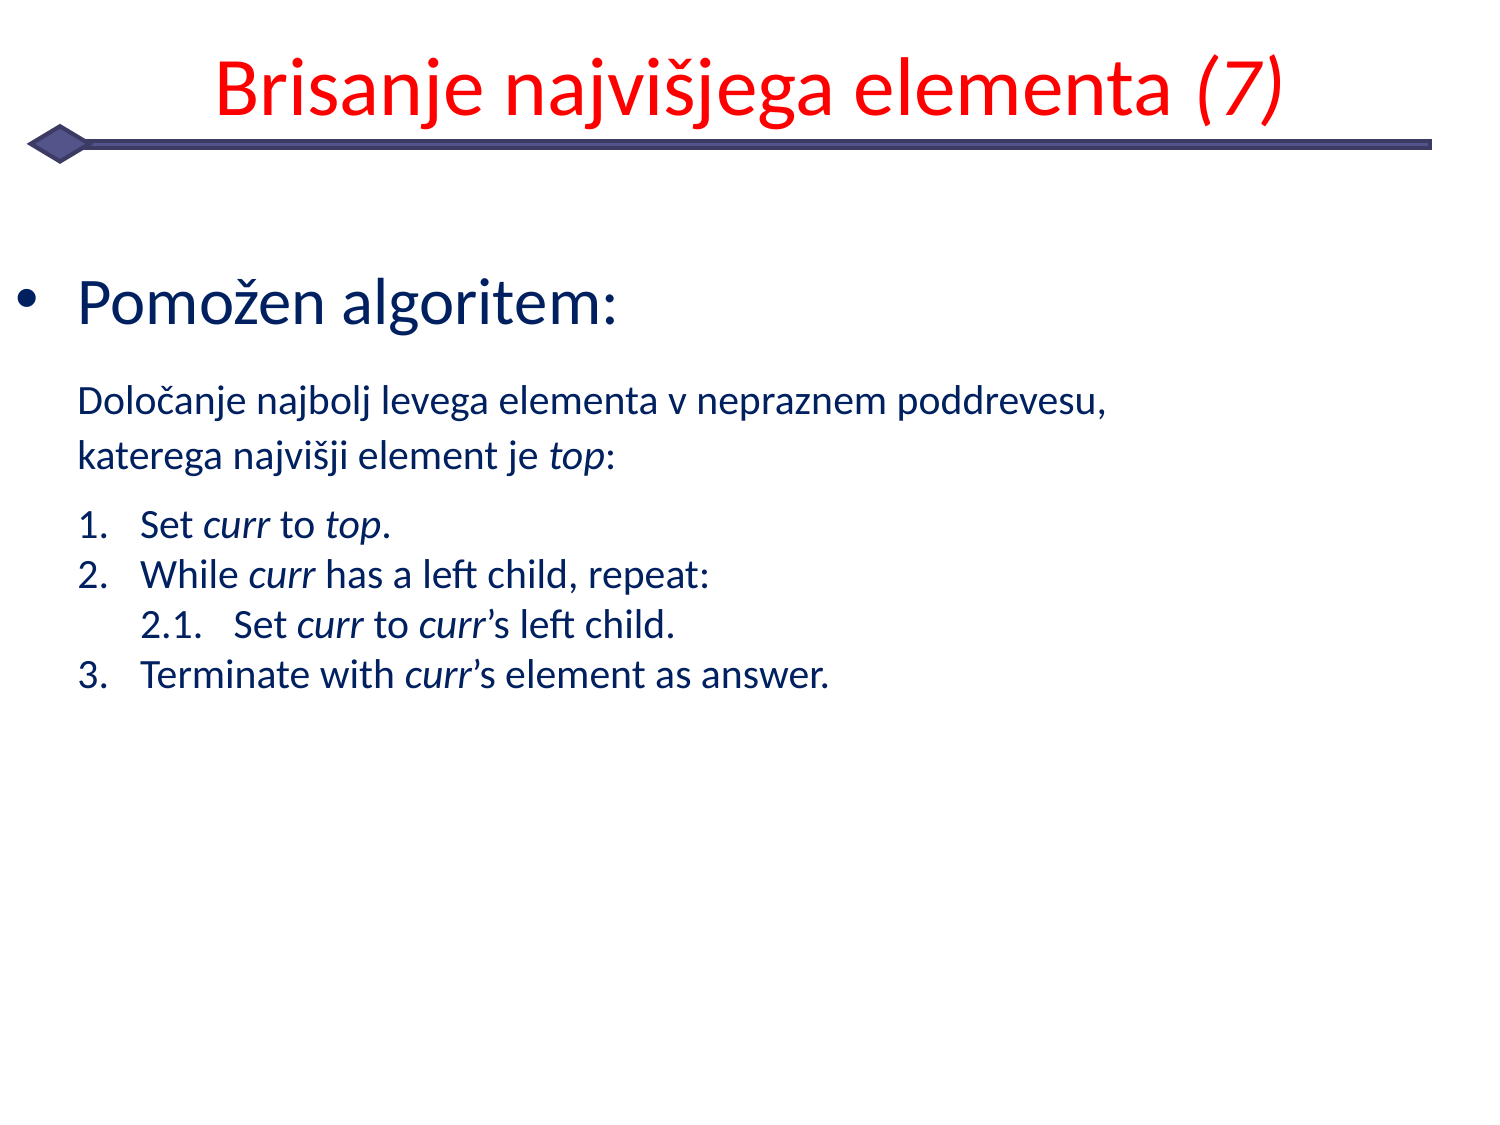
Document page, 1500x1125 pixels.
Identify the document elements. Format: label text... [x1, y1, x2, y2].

list Pomožen algoritem: Določanje najbolj levega elementa v nepraznem poddrevesu, katerega najvišji element je top: 1. Set curr to top. 2. While curr has a left child, repeat: 2.1. Set curr to curr’s left child. 3. Terminate with curr’s element as answer. [0, 249, 1276, 1013]
title Brisanje najvišjega elementa (7) [75, 23, 1426, 141]
